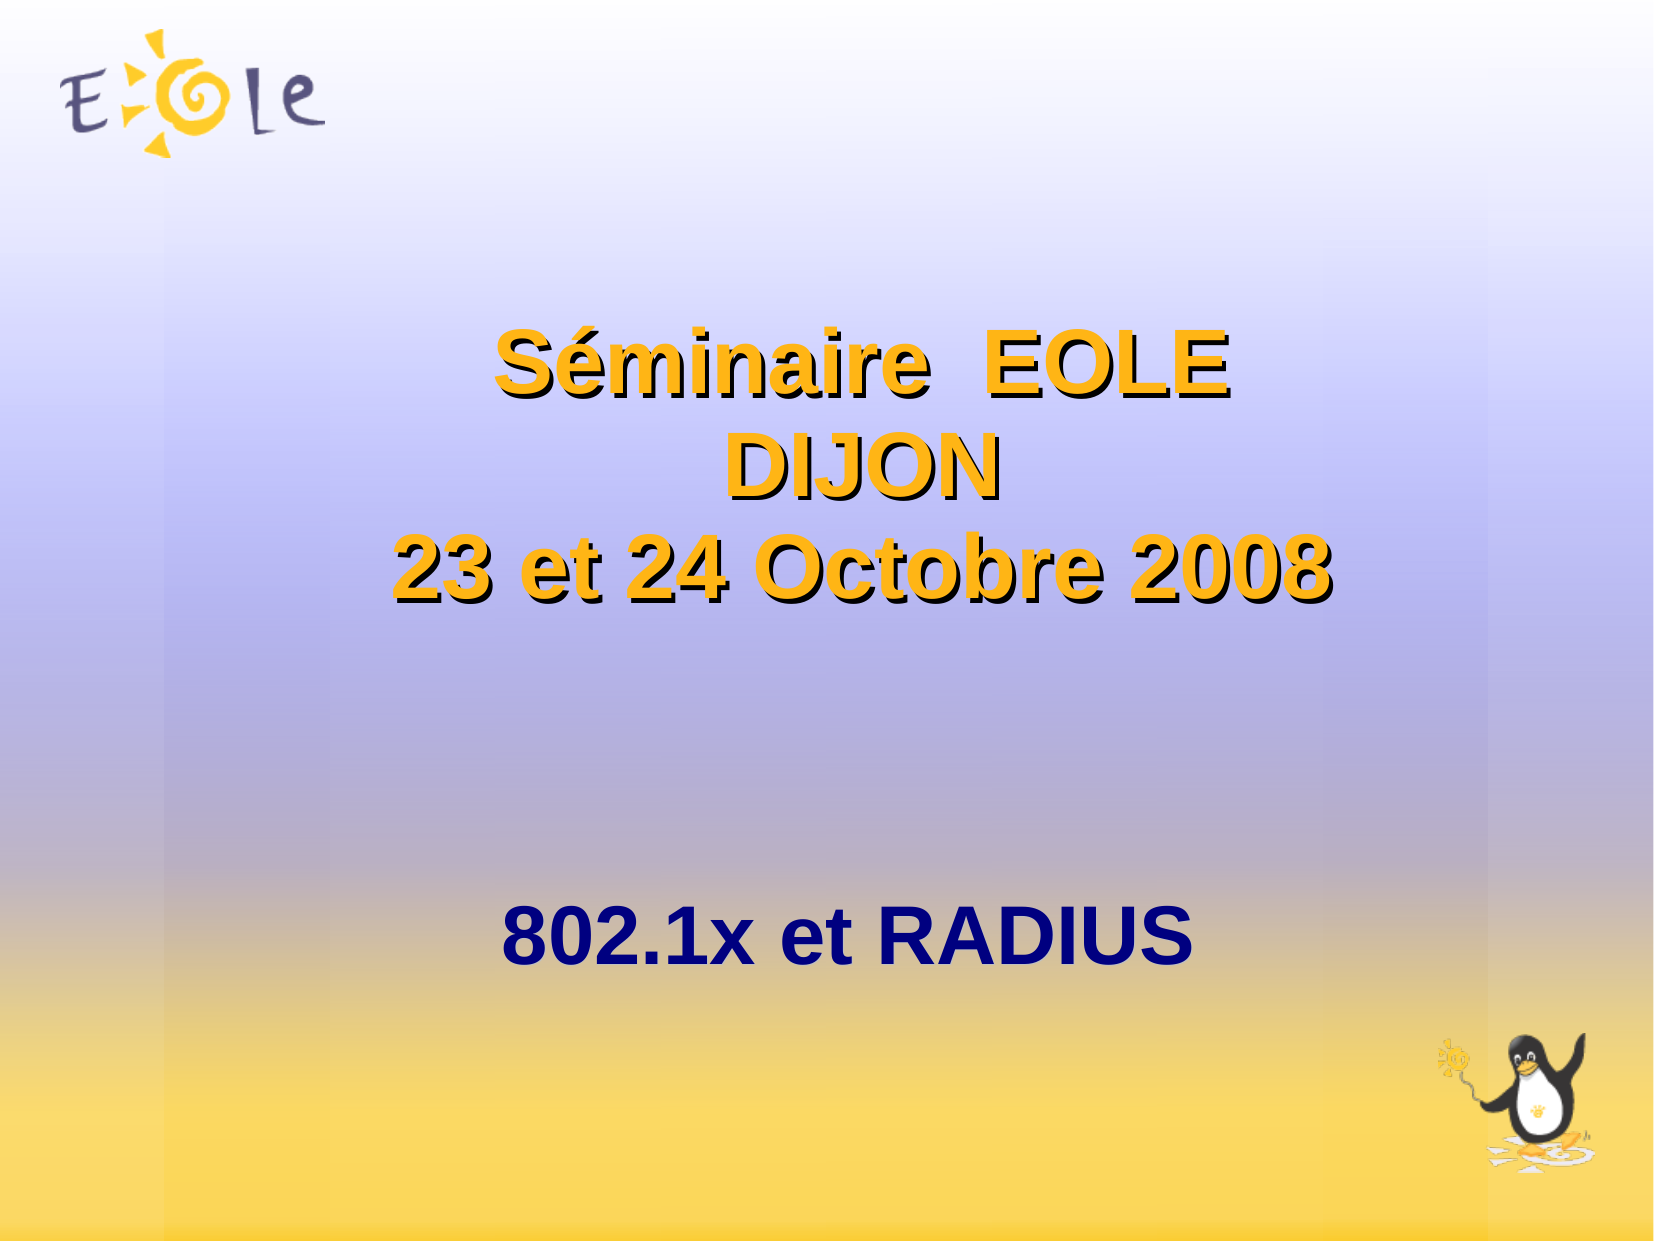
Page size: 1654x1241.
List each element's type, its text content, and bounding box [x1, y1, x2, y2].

title Séminaire EOLE DIJON 23 et 24 Octobre 2008 [118, 191, 1607, 739]
text_box 802.1x et RADIUS [487, 881, 1211, 1004]
picture [0, 0, 1654, 1241]
